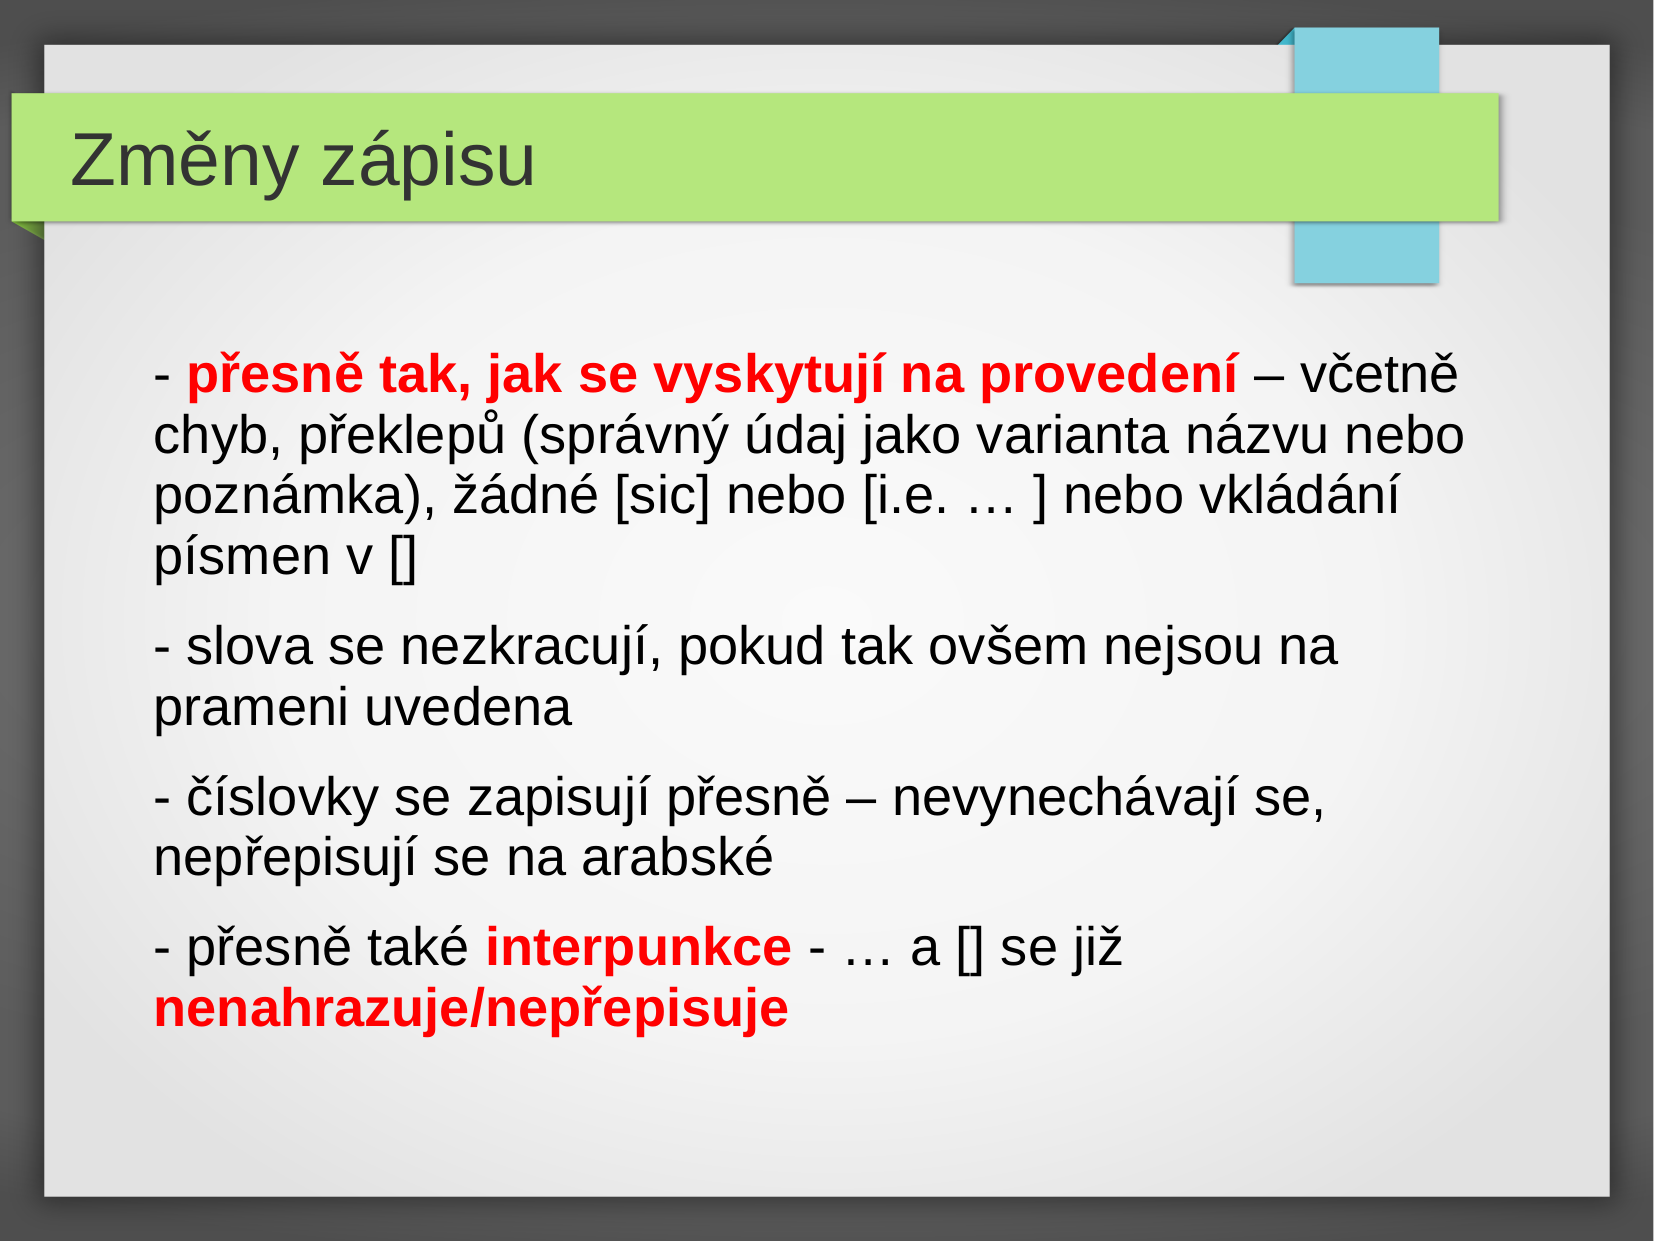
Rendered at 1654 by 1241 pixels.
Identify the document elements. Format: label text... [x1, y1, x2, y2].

list - přesně tak, jak se vyskytují na provedení – včetně chyb, překlepů (správný údaj jako varianta názvu nebo poznámka), žádné [sic] nebo [i.e. … ] nebo vkládání písmen v [] - slova se nezkracují, pokud tak ovšem nejsou na prameni uvedena - číslovky se zapisují přesně – nevynechávají se, nepřepisují se na arabské - přesně také interpunkce - … a [] se již nenahrazuje/nepřepisuje [82, 343, 1538, 1063]
picture [0, 0, 1654, 1241]
title Změny zápisu [70, 106, 1229, 213]
